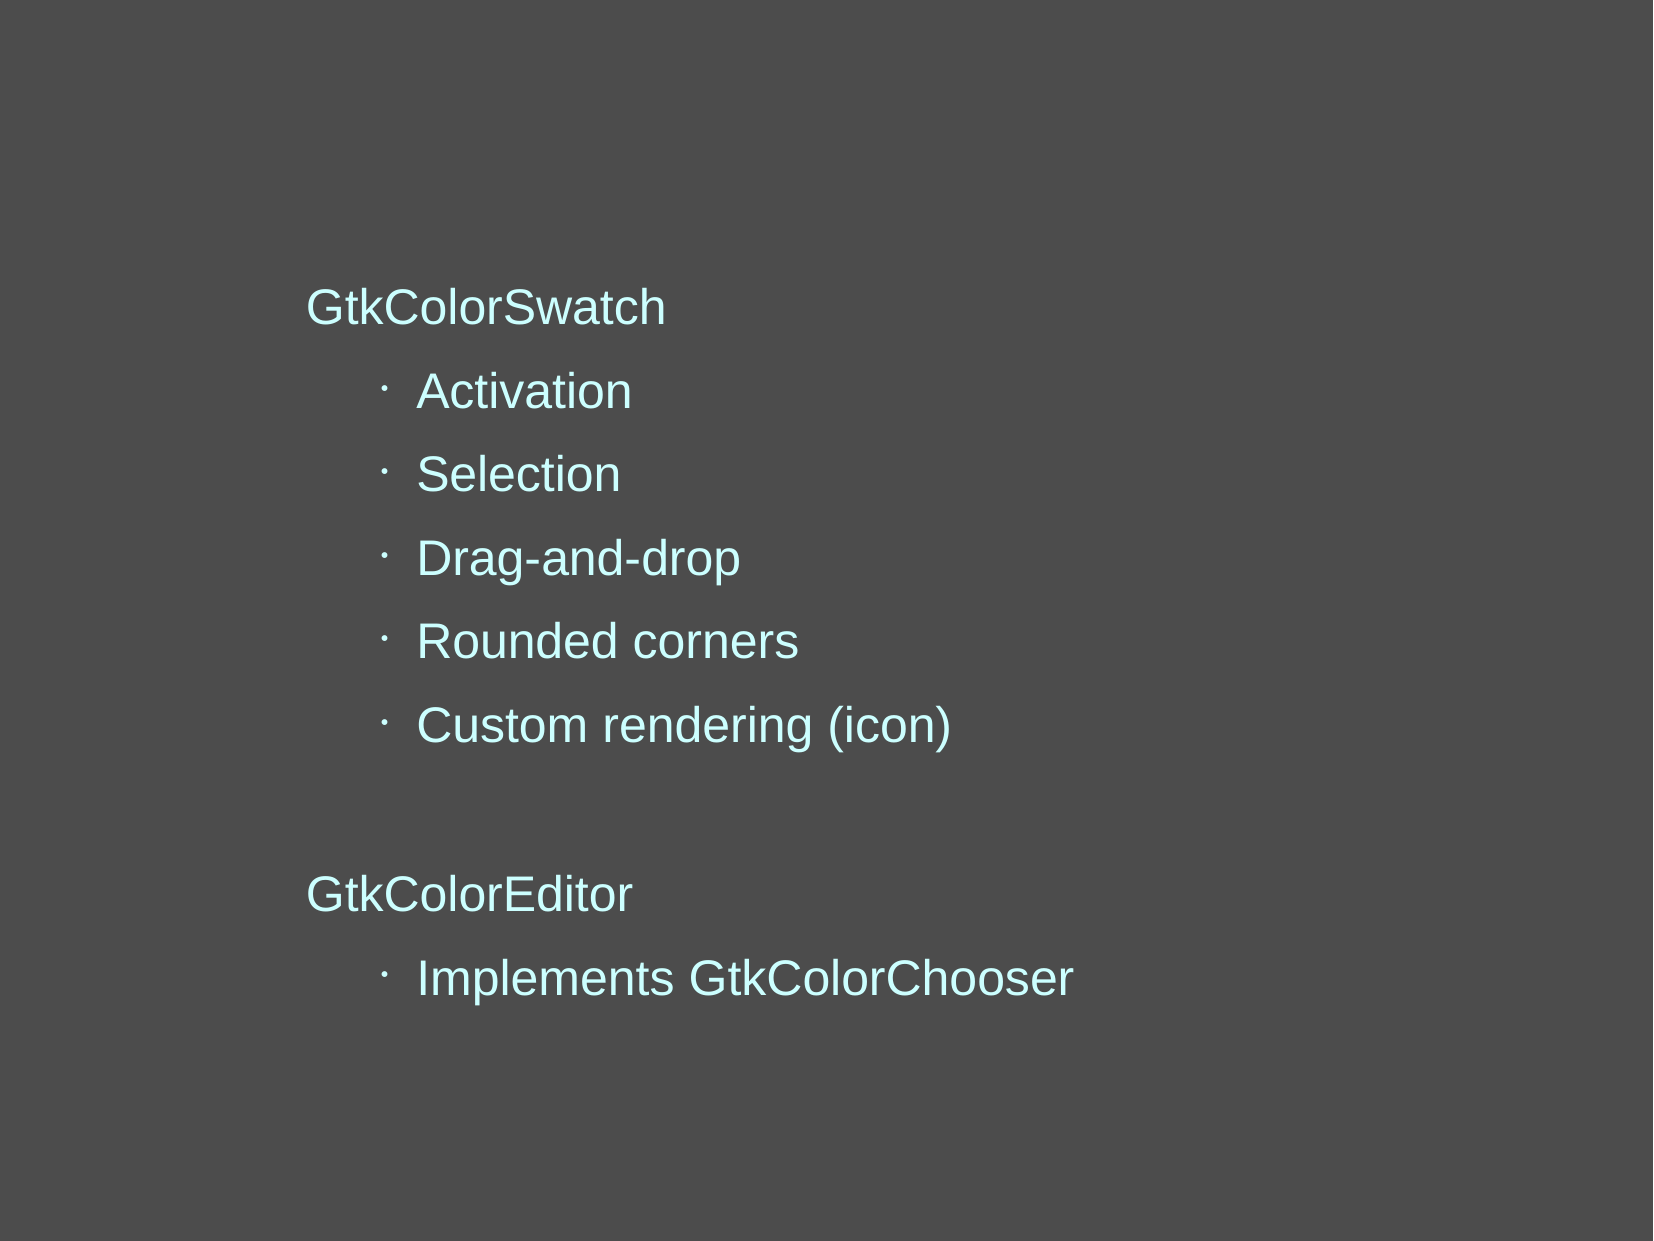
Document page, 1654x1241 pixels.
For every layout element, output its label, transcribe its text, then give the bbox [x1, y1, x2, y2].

text_box GtkColorSwatch Activation Selection Drag-and-drop Rounded corners Custom rendering (icon) GtkColorEditor Implements GtkColorChooser [291, 244, 1362, 986]
